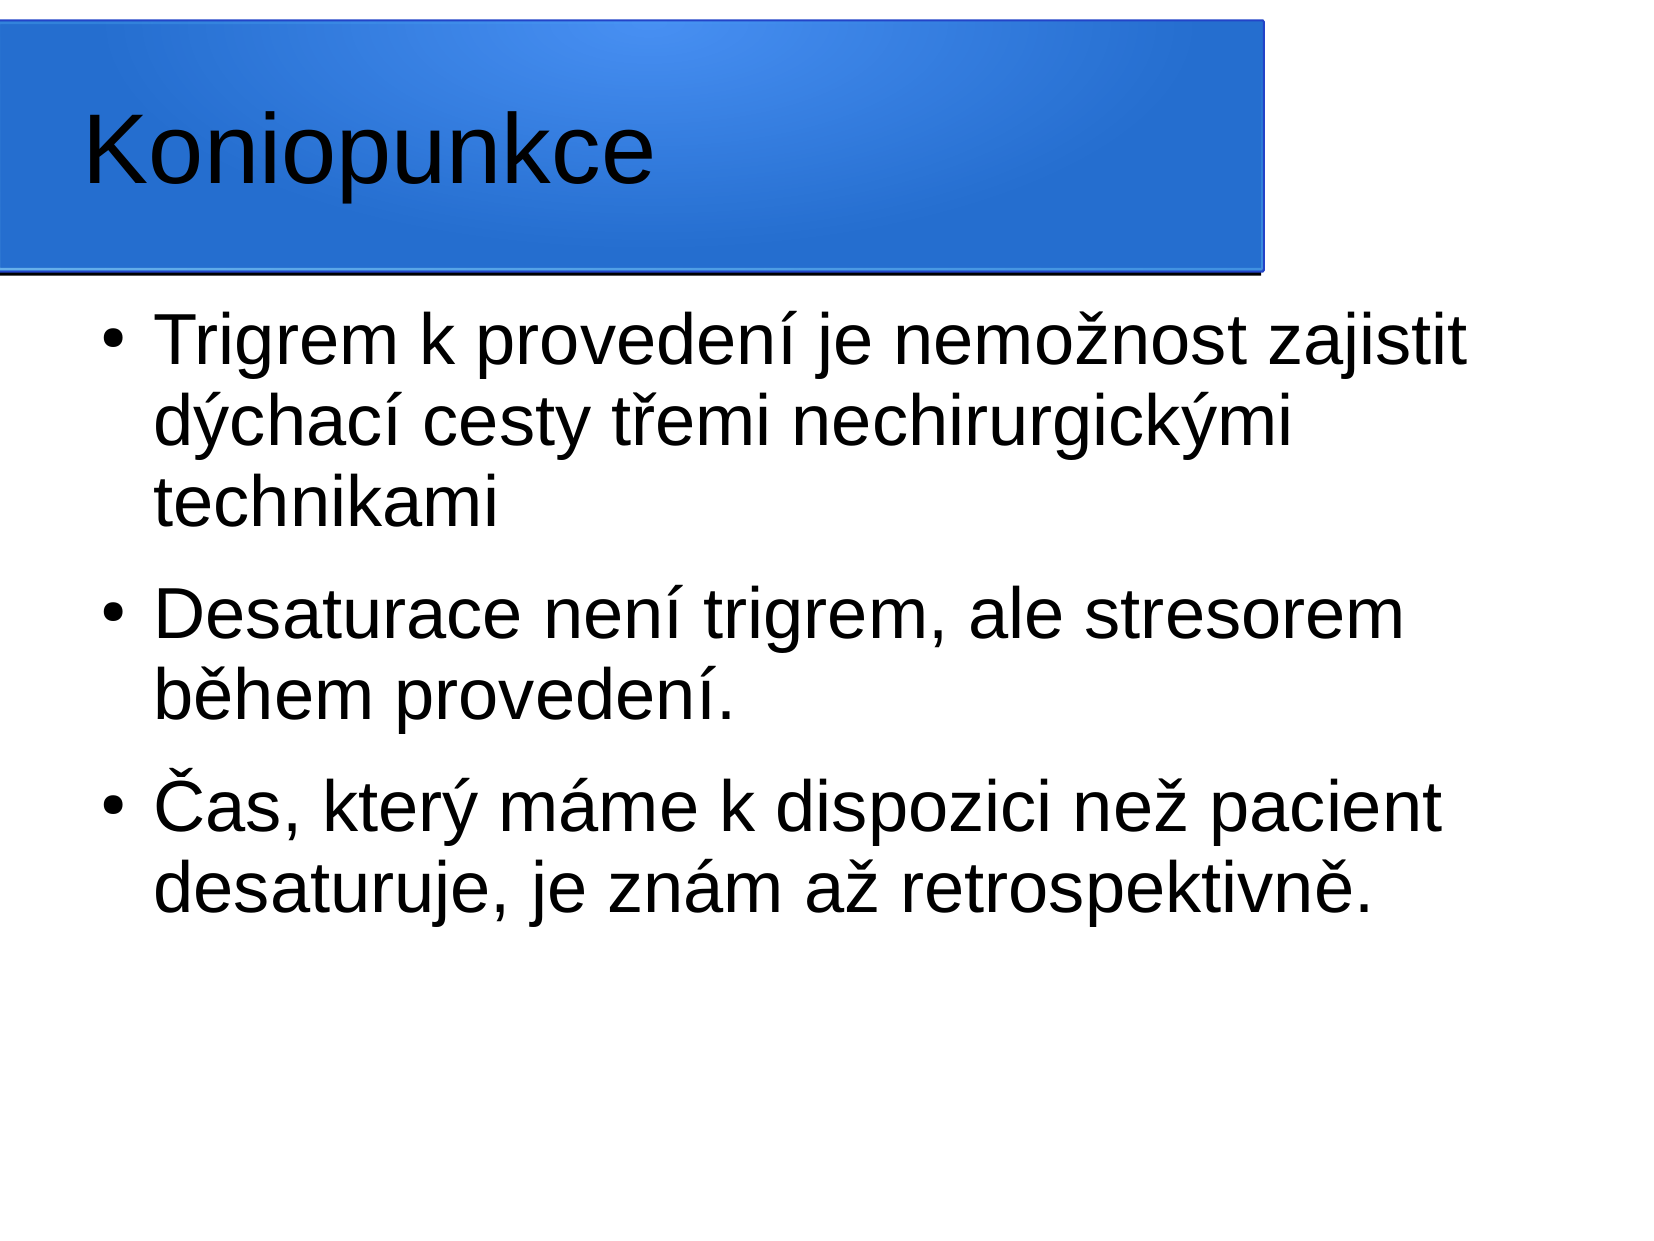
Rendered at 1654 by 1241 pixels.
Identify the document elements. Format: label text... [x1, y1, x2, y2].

title Koniopunkce [82, 47, 1235, 252]
list Trigrem k provedení je nemožnost zajistit dýchací cesty třemi nechirurgickými technikami Desaturace není trigrem, ale stresorem během provedení. Čas, který máme k dispozici než pacient desaturuje, je znám až retrospektivně. [82, 299, 1571, 1019]
